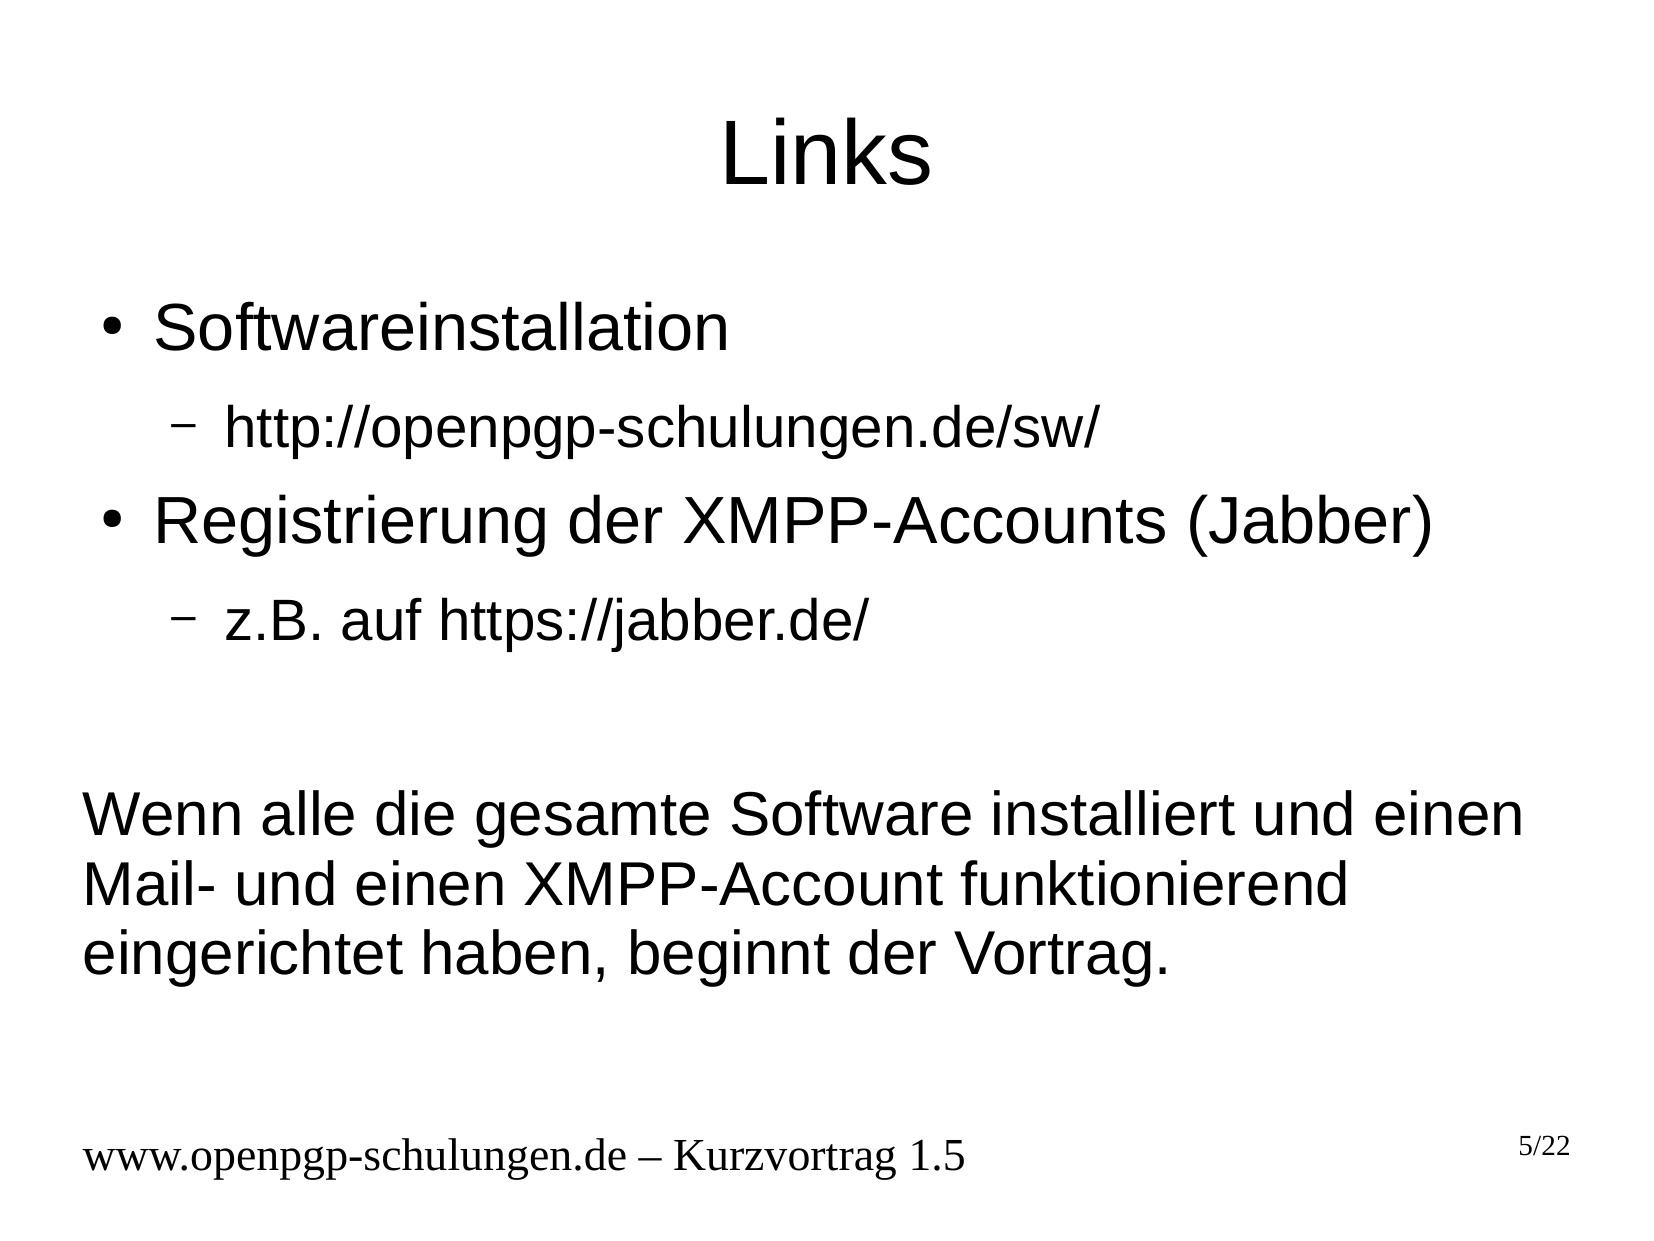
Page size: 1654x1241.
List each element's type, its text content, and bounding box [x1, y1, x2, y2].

list Wenn alle die gesamte Software installiert und einen Mail- und einen XMPP-Account funktionierend eingerichtet haben, beginnt der Vortrag. [82, 779, 1538, 1052]
list Softwareinstallation http://openpgp-schulungen.de/sw/ Registrierung der XMPP-Accounts (Jabber) z.B. auf https://jabber.de/ [82, 290, 1538, 686]
title Links [82, 49, 1571, 257]
